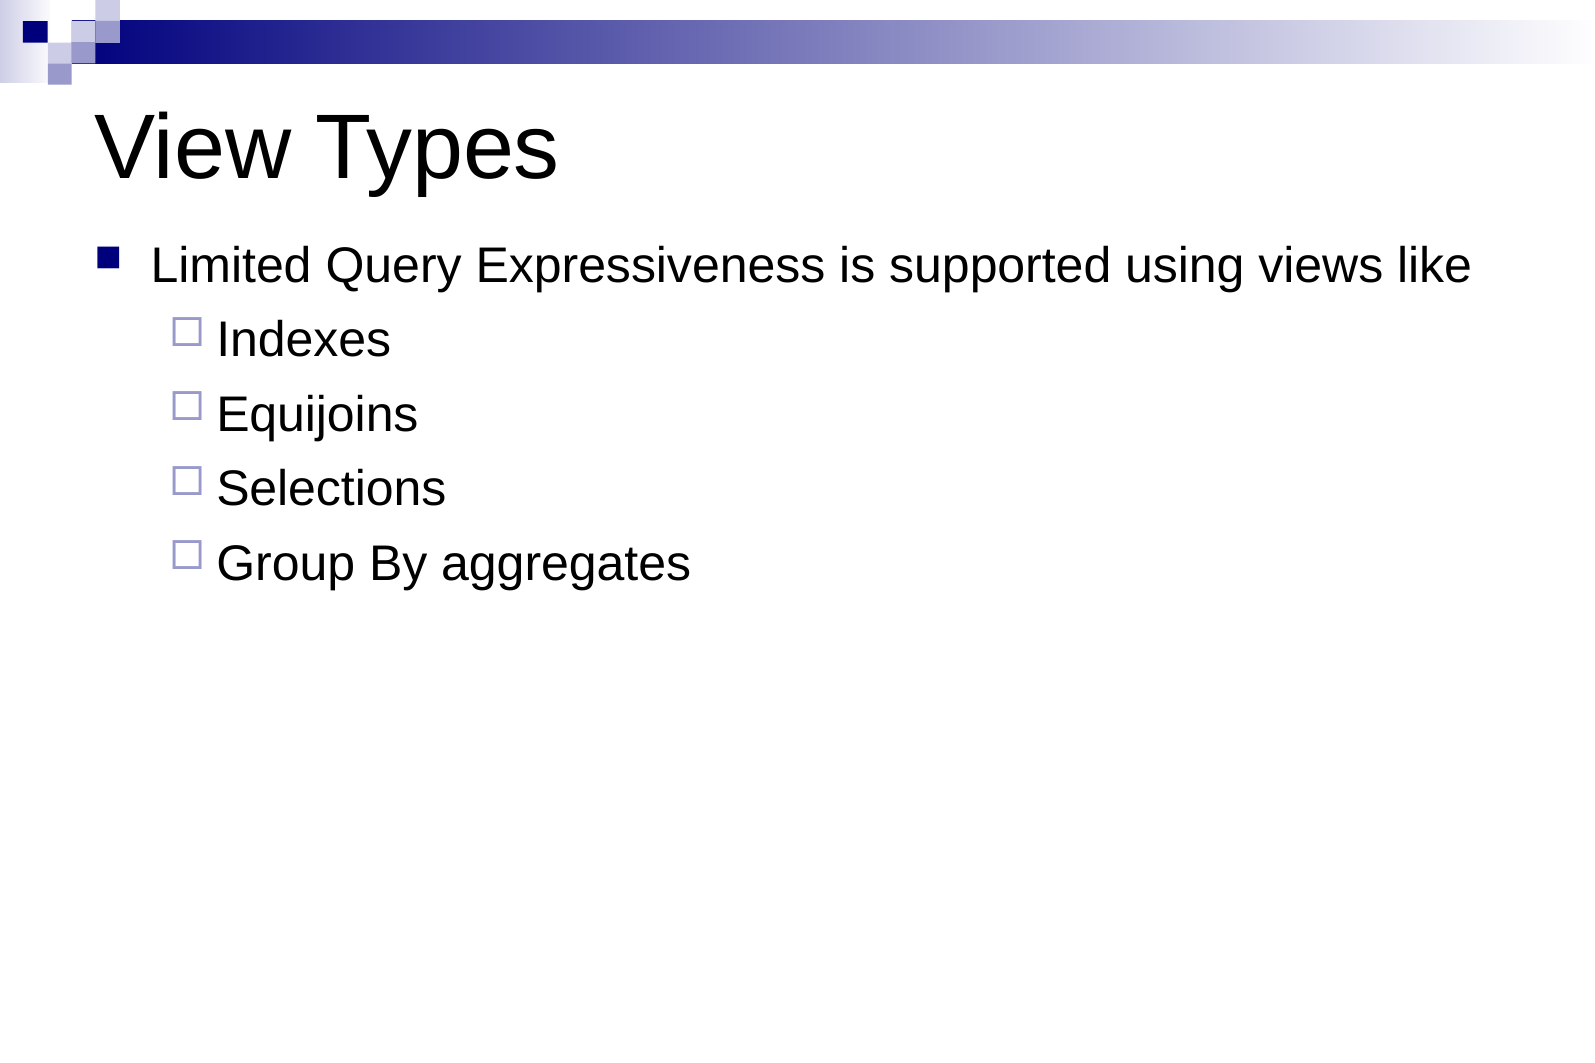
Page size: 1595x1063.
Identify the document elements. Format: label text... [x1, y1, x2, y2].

list Limited Query Expressiveness is supported using views like Indexes Equijoins Selections Group By aggregates [79, 224, 1515, 1020]
title View Types [79, 63, 1515, 221]
